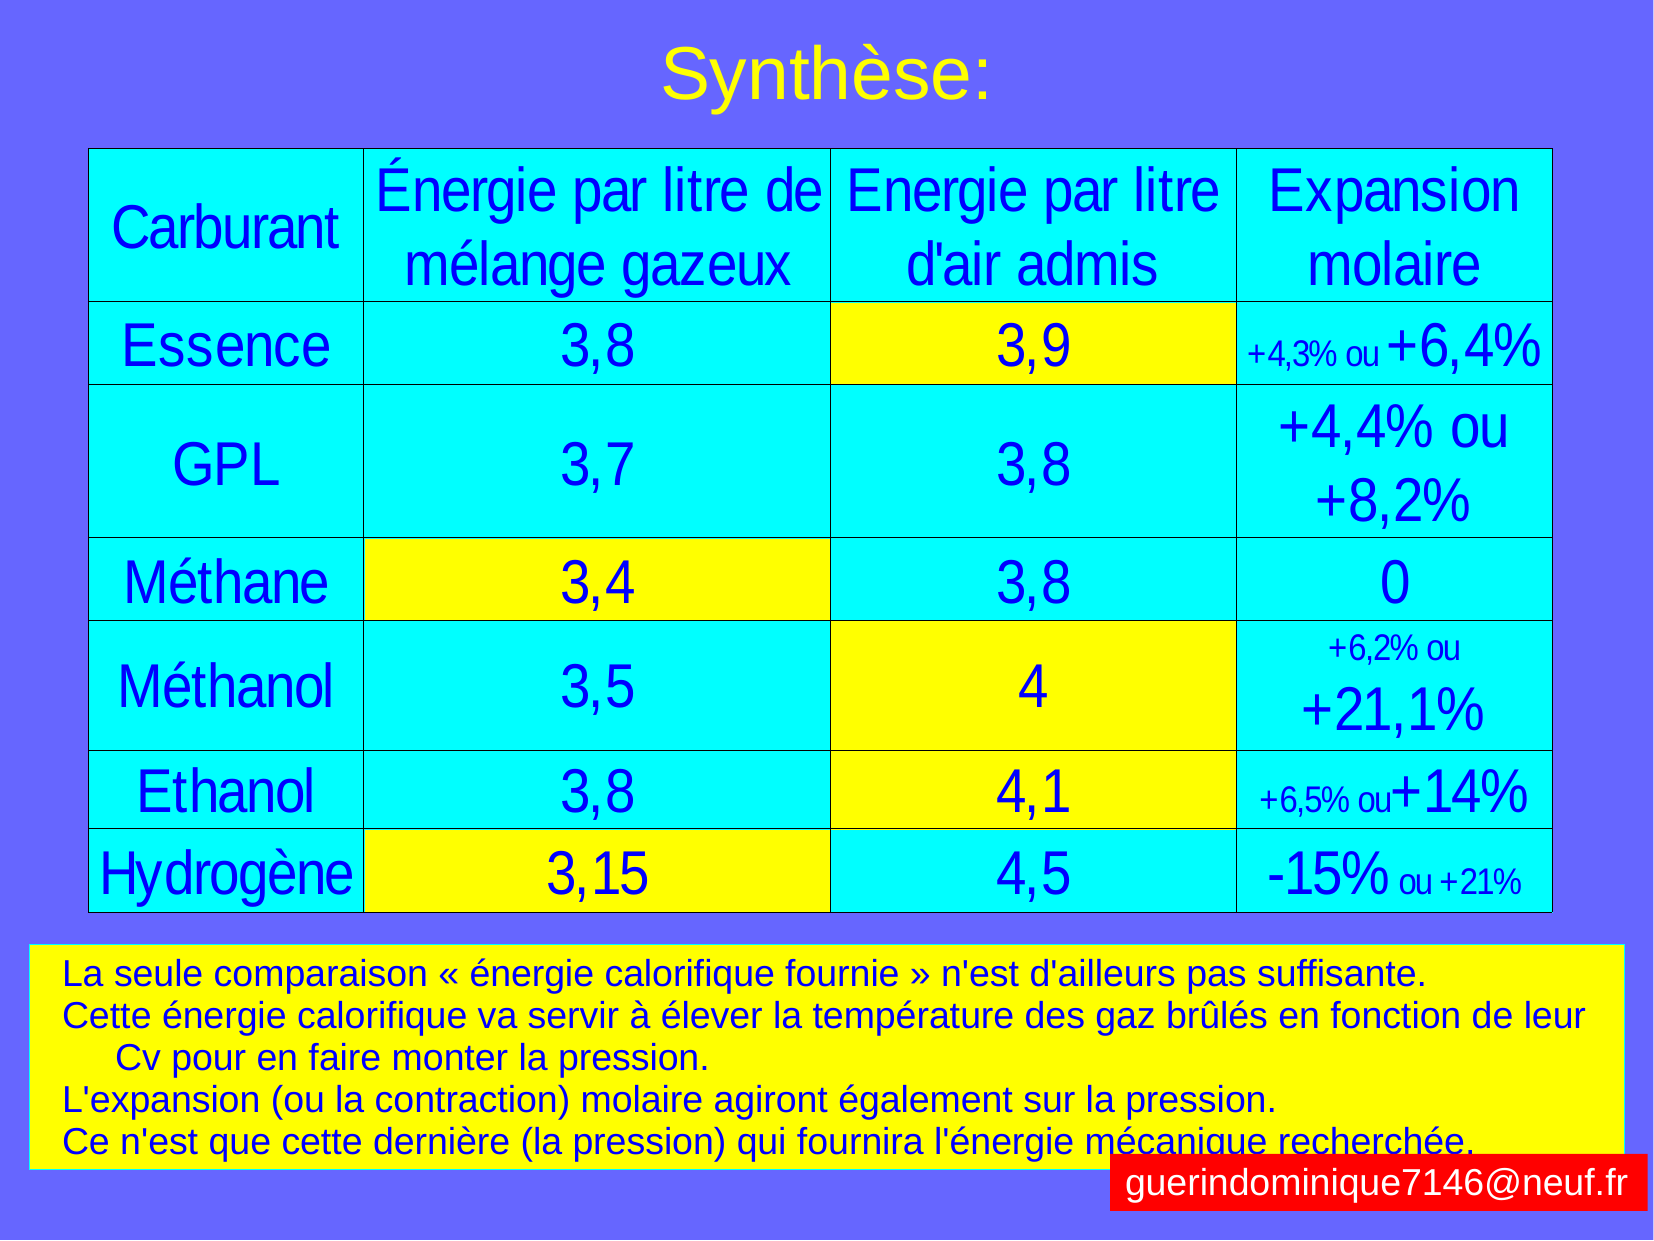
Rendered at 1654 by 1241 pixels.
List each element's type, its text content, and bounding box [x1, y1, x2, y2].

title Synthèse: [29, 29, 1625, 119]
text_box guerindominique7146@neuf.fr [1110, 1153, 1648, 1211]
text_box La seule comparaison « énergie calorifique fournie » n'est d'ailleurs pas suffisante. Cette énergie calorifique va servir à élever la température des gaz brûlés en fonction de leur Cv pour en faire monter la pression. L'expansion (ou la contraction) molaire agiront également sur la pression. Ce n'est que cette dernière (la pression) qui fournira l'énergie mécanique recherchée. [29, 944, 1625, 1170]
chart [87, 147, 1559, 920]
